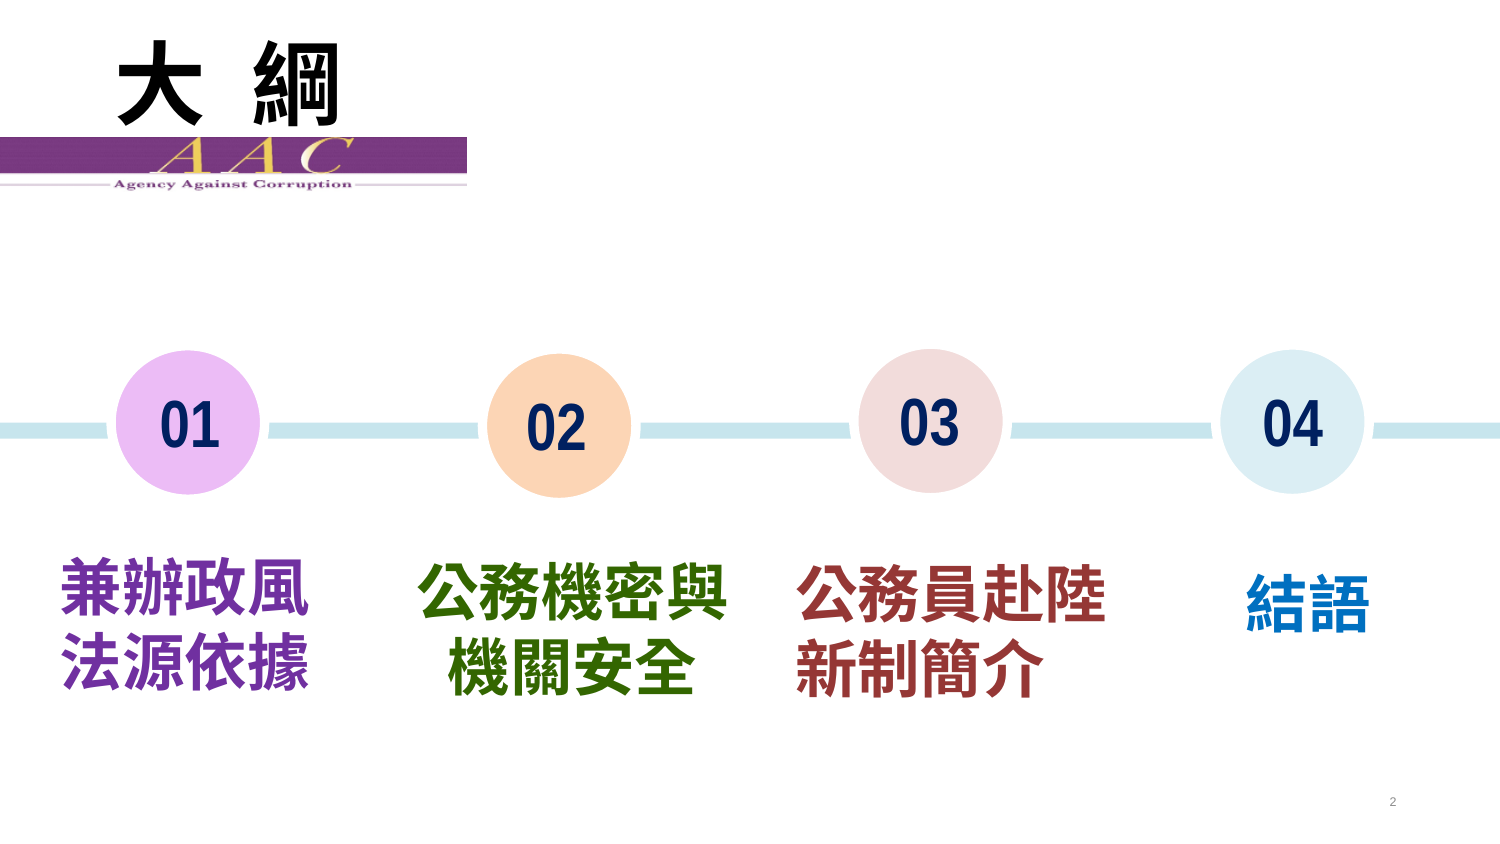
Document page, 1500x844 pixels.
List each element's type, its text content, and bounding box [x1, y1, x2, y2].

text_box 大 綱 [37, 19, 359, 137]
text_box 公務員赴陸新制簡介 [780, 547, 1131, 713]
text_box 04 [1247, 372, 1390, 468]
text_box 公務機密與機關安全 [389, 545, 756, 711]
text_box 兼辦政風法源依據 [44, 540, 352, 706]
text_box [630, 344, 993, 498]
text_box 結語 [1205, 557, 1412, 648]
text_box [0, 345, 249, 500]
text_box [252, 348, 621, 503]
slide_number <編號> [1074, 778, 1412, 824]
text_box 02 [511, 376, 630, 472]
text_box [1027, 344, 1354, 499]
text_box 01 [144, 373, 252, 469]
text_box [1390, 422, 1500, 439]
text_box 03 [884, 371, 1027, 467]
picture [0, 137, 467, 193]
